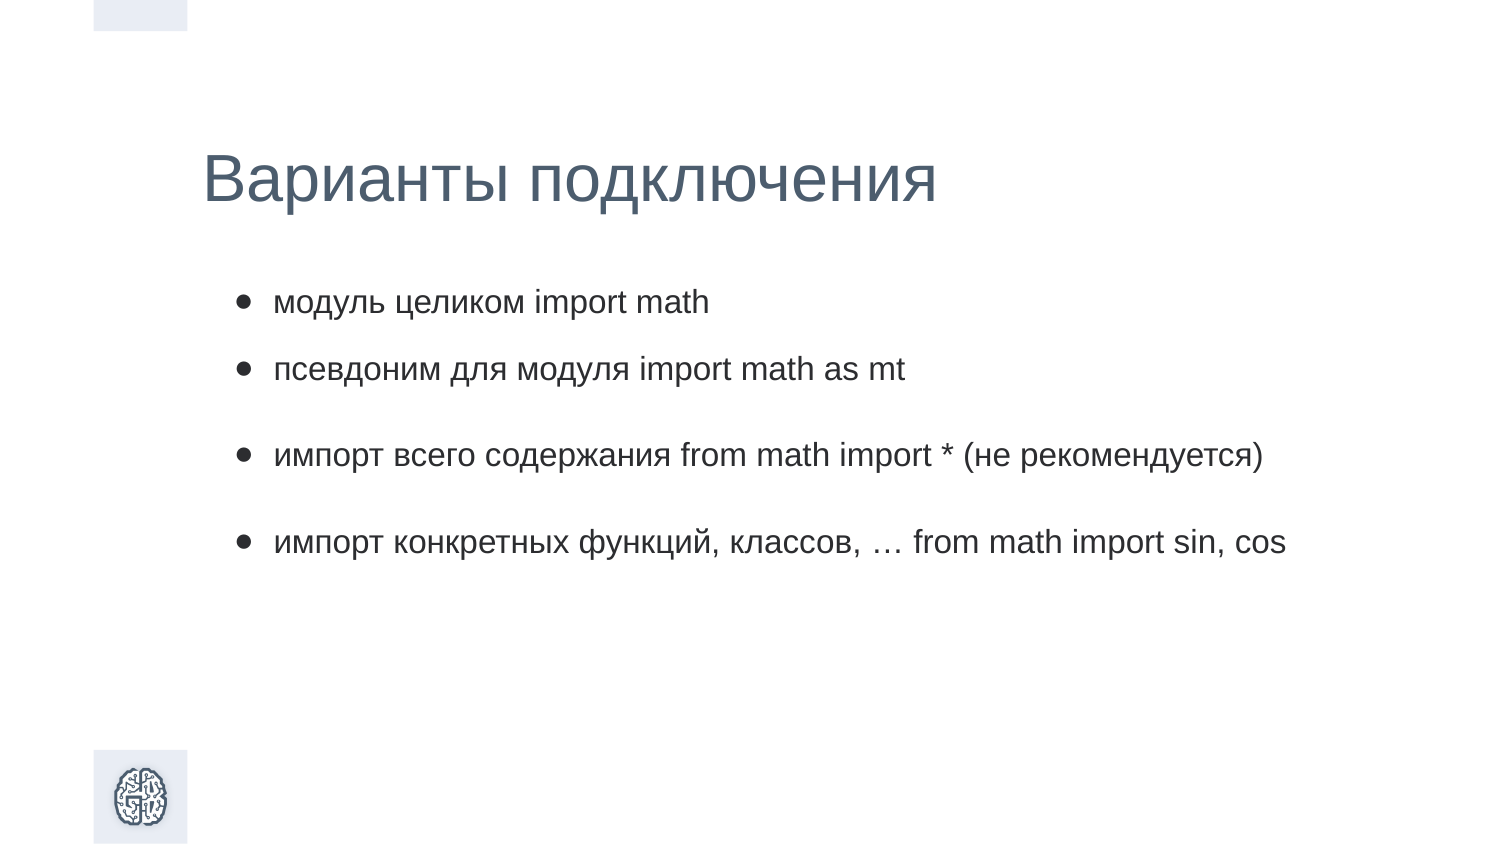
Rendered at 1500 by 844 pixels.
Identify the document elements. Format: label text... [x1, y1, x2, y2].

text_box модуль целиком import math [187, 259, 1312, 322]
text_box Варианты подключения [187, 81, 1312, 259]
picture [106, 760, 175, 834]
text_box импорт конкретных функций, классов, … from math import sin, cos [187, 493, 1313, 567]
text_box импорт всего содержания from math import * (не рекомендуется) [187, 406, 1313, 480]
text_box псевдоним для модуля import math as mt [187, 321, 1313, 394]
